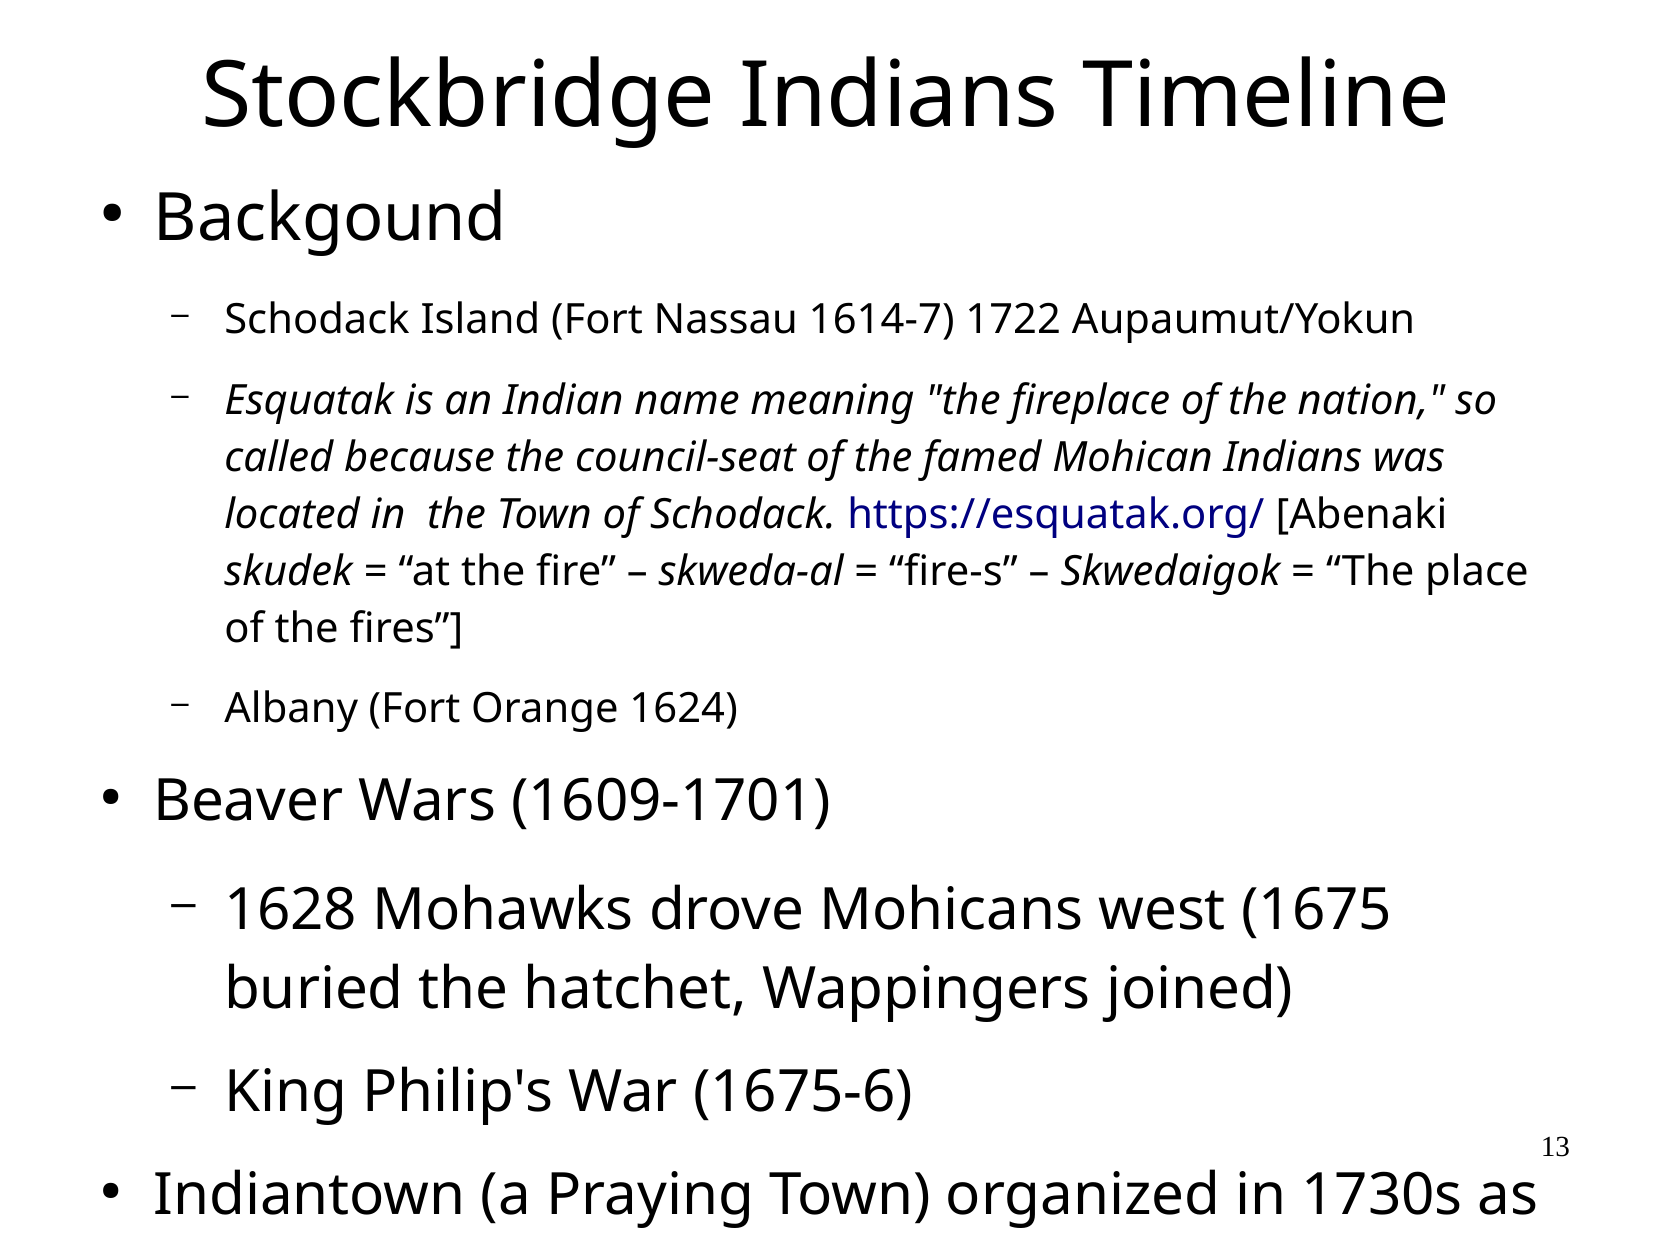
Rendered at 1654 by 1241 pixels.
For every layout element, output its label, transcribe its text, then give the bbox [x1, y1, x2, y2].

list Backgound Schodack Island (Fort Nassau 1614-7) 1722 Aupaumut/Yokun Esquatak is an Indian name meaning "the fireplace of the nation," so called because the council-seat of the famed Mohican Indians was located in the Town of Schodack. https://esquatak.org/ [Abenaki skudek = “at the fire” – skweda-al = “fire-s” – Skwedaigok = “The place of the fires”] Albany (Fort Orange 1624) Beaver Wars (1609-1701) 1628 Mohawks drove Mohicans west (1675 buried the hatchet, Wappingers joined) King Philip's War (1675-6) Indiantown (a Praying Town) organized in 1730s as a refuge for the Indians [82, 168, 1571, 1220]
title Stockbridge Indians Timeline [82, 25, 1571, 157]
